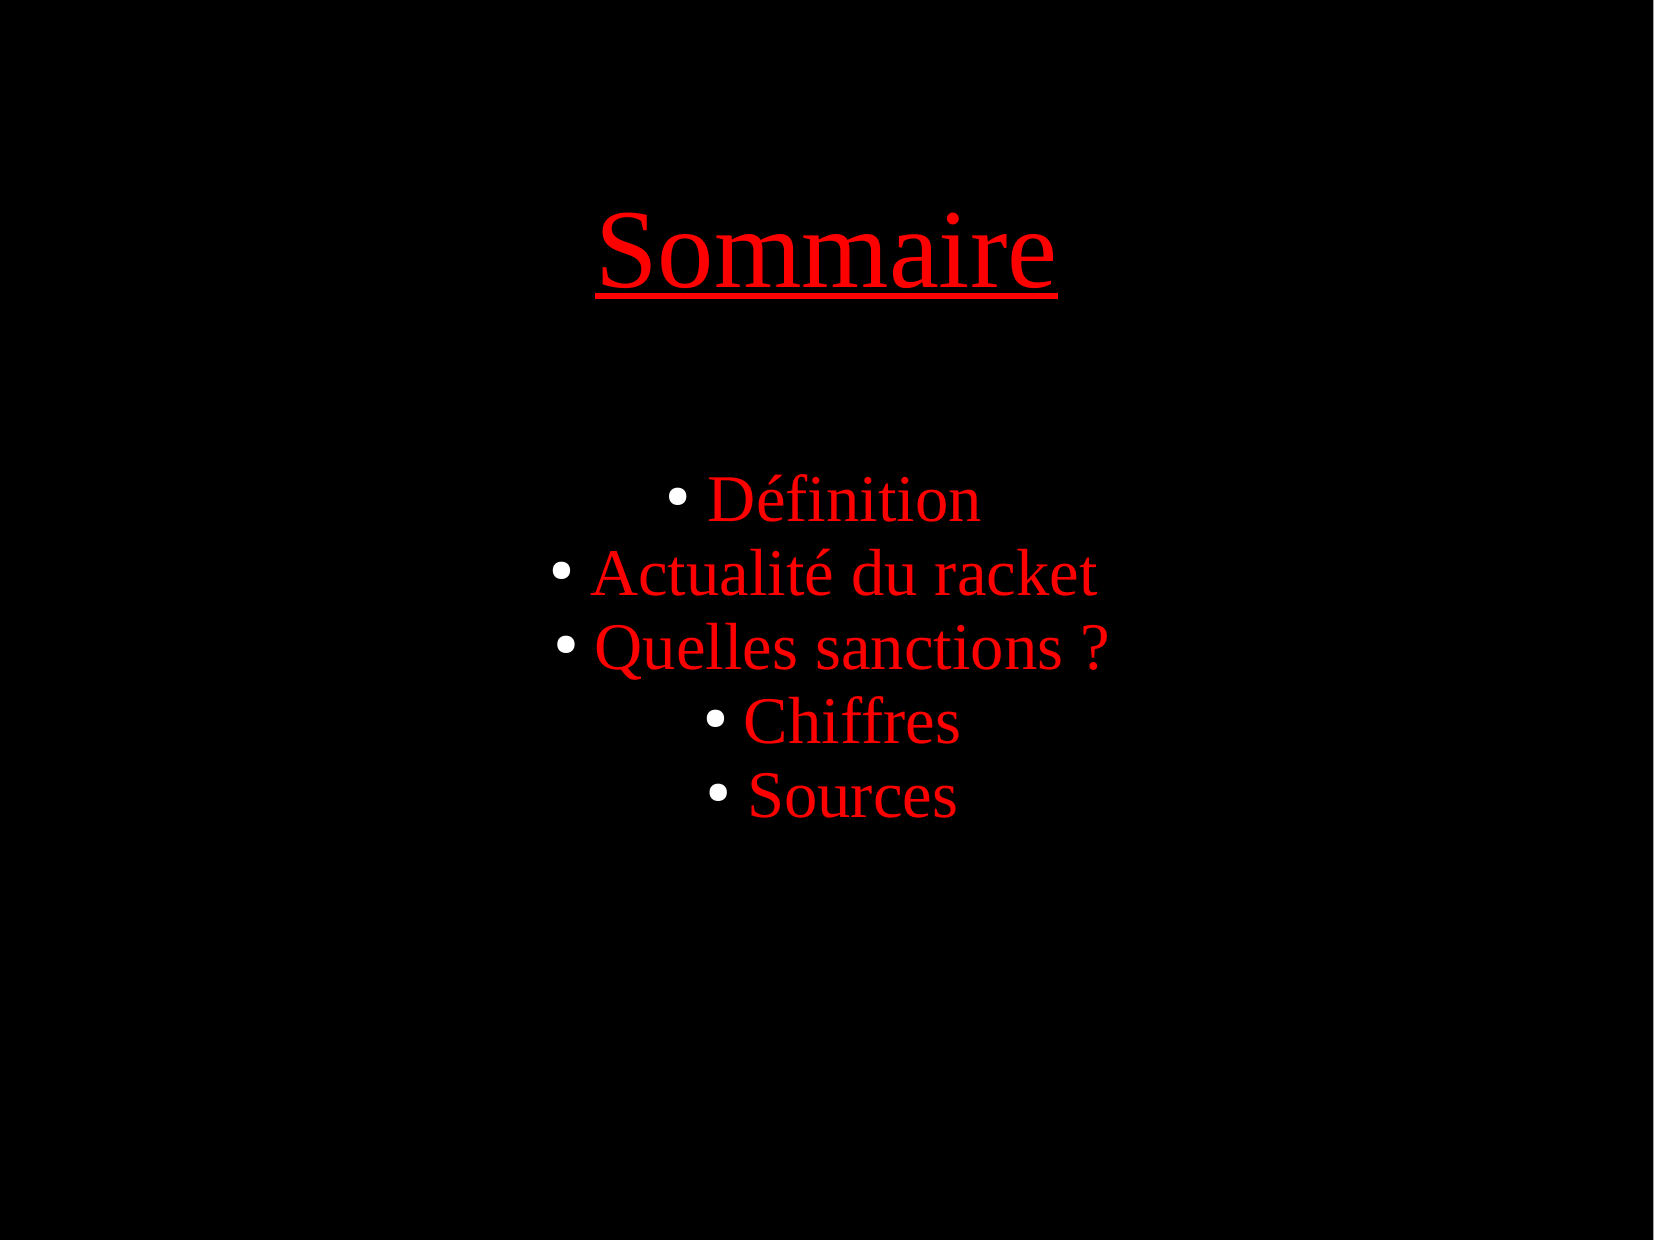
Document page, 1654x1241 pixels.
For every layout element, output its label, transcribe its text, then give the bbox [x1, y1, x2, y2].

subtitle Définition Actualité du racket Quelles sanctions ? Chiffres Sources [88, 274, 1577, 1093]
title Sommaire [82, 62, 1571, 312]
